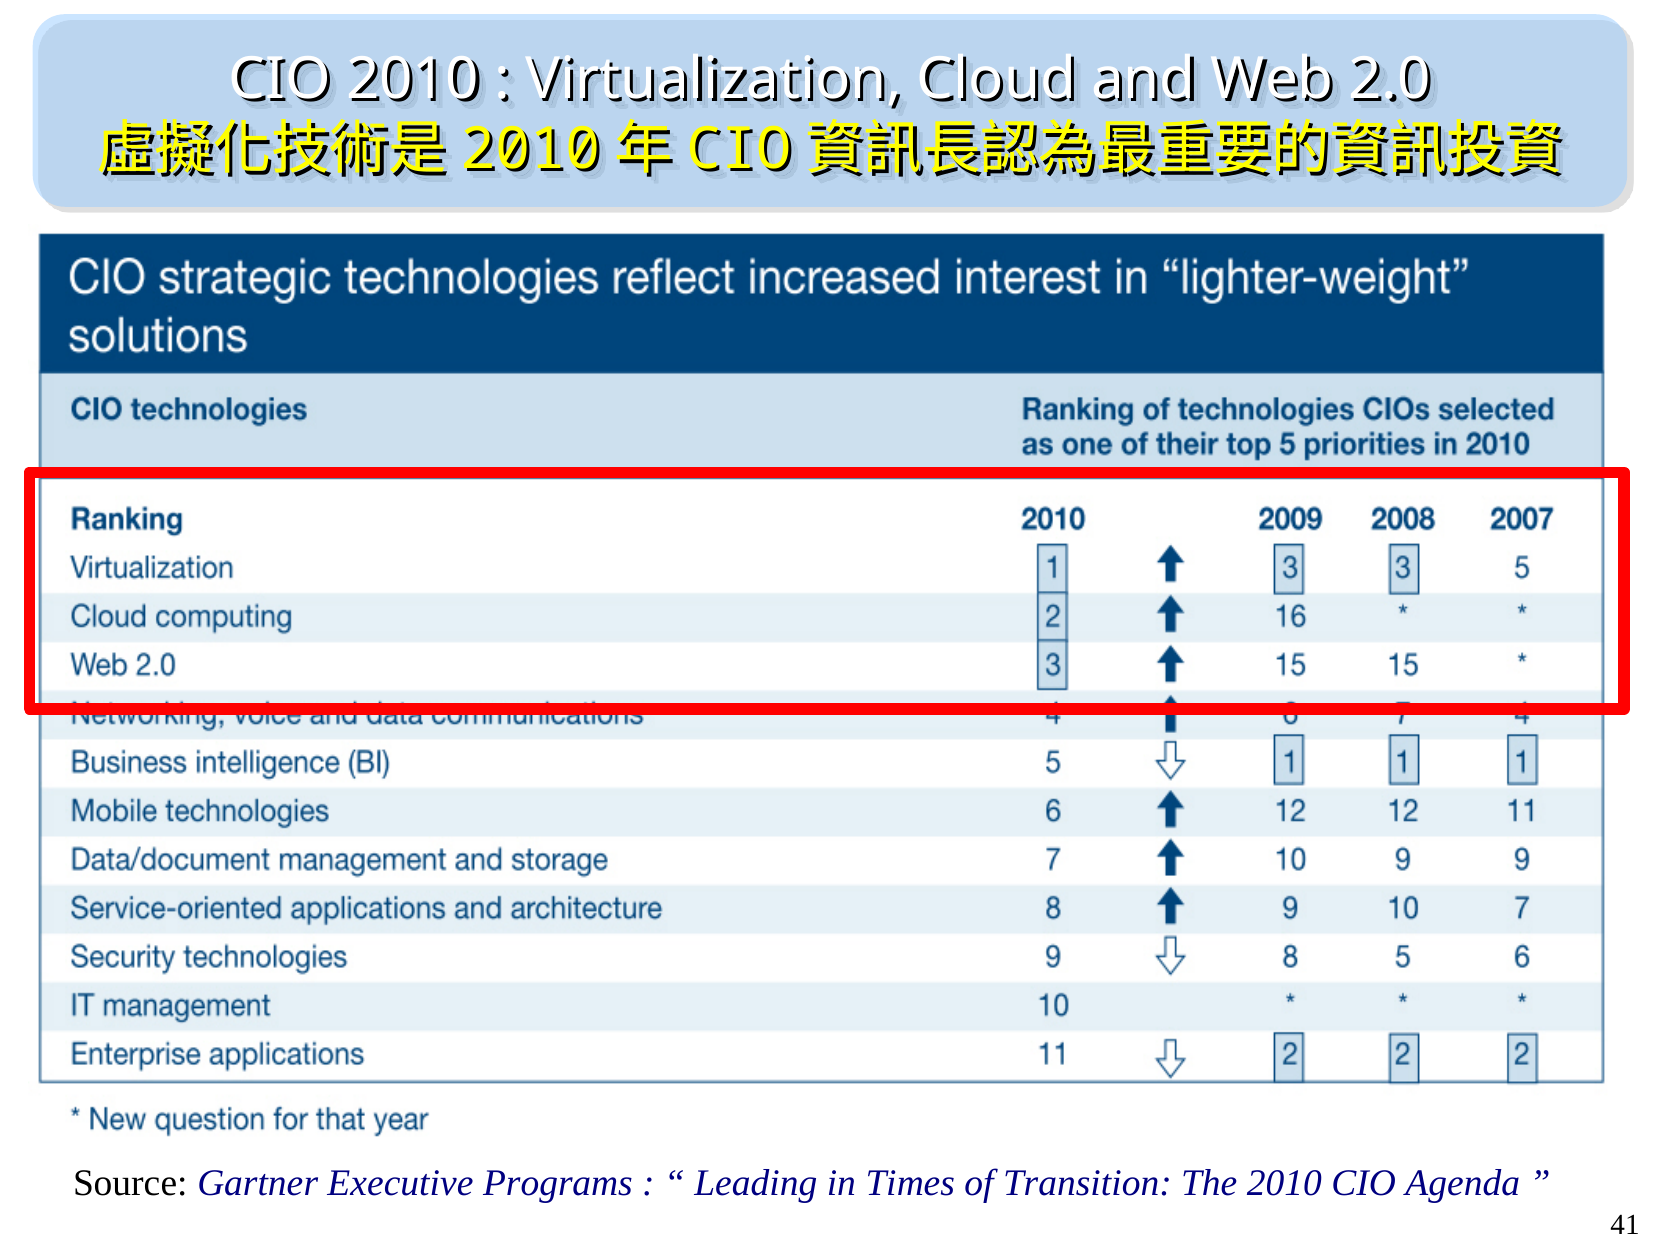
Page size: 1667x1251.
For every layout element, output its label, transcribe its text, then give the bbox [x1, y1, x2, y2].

text_box Source: Gartner Executive Programs : “ Leading in Times of Transition: The 2010 CIO Agenda ” [58, 1150, 1594, 1226]
picture [28, 715, 1625, 1150]
picture [35, 478, 1618, 703]
text_box CIO 2010 : Virtualization, Cloud and Web 2.0 虛擬化技術是2010年CIO資訊長認為最重要的資訊投資 [32, 14, 1628, 207]
picture [28, 224, 1625, 467]
